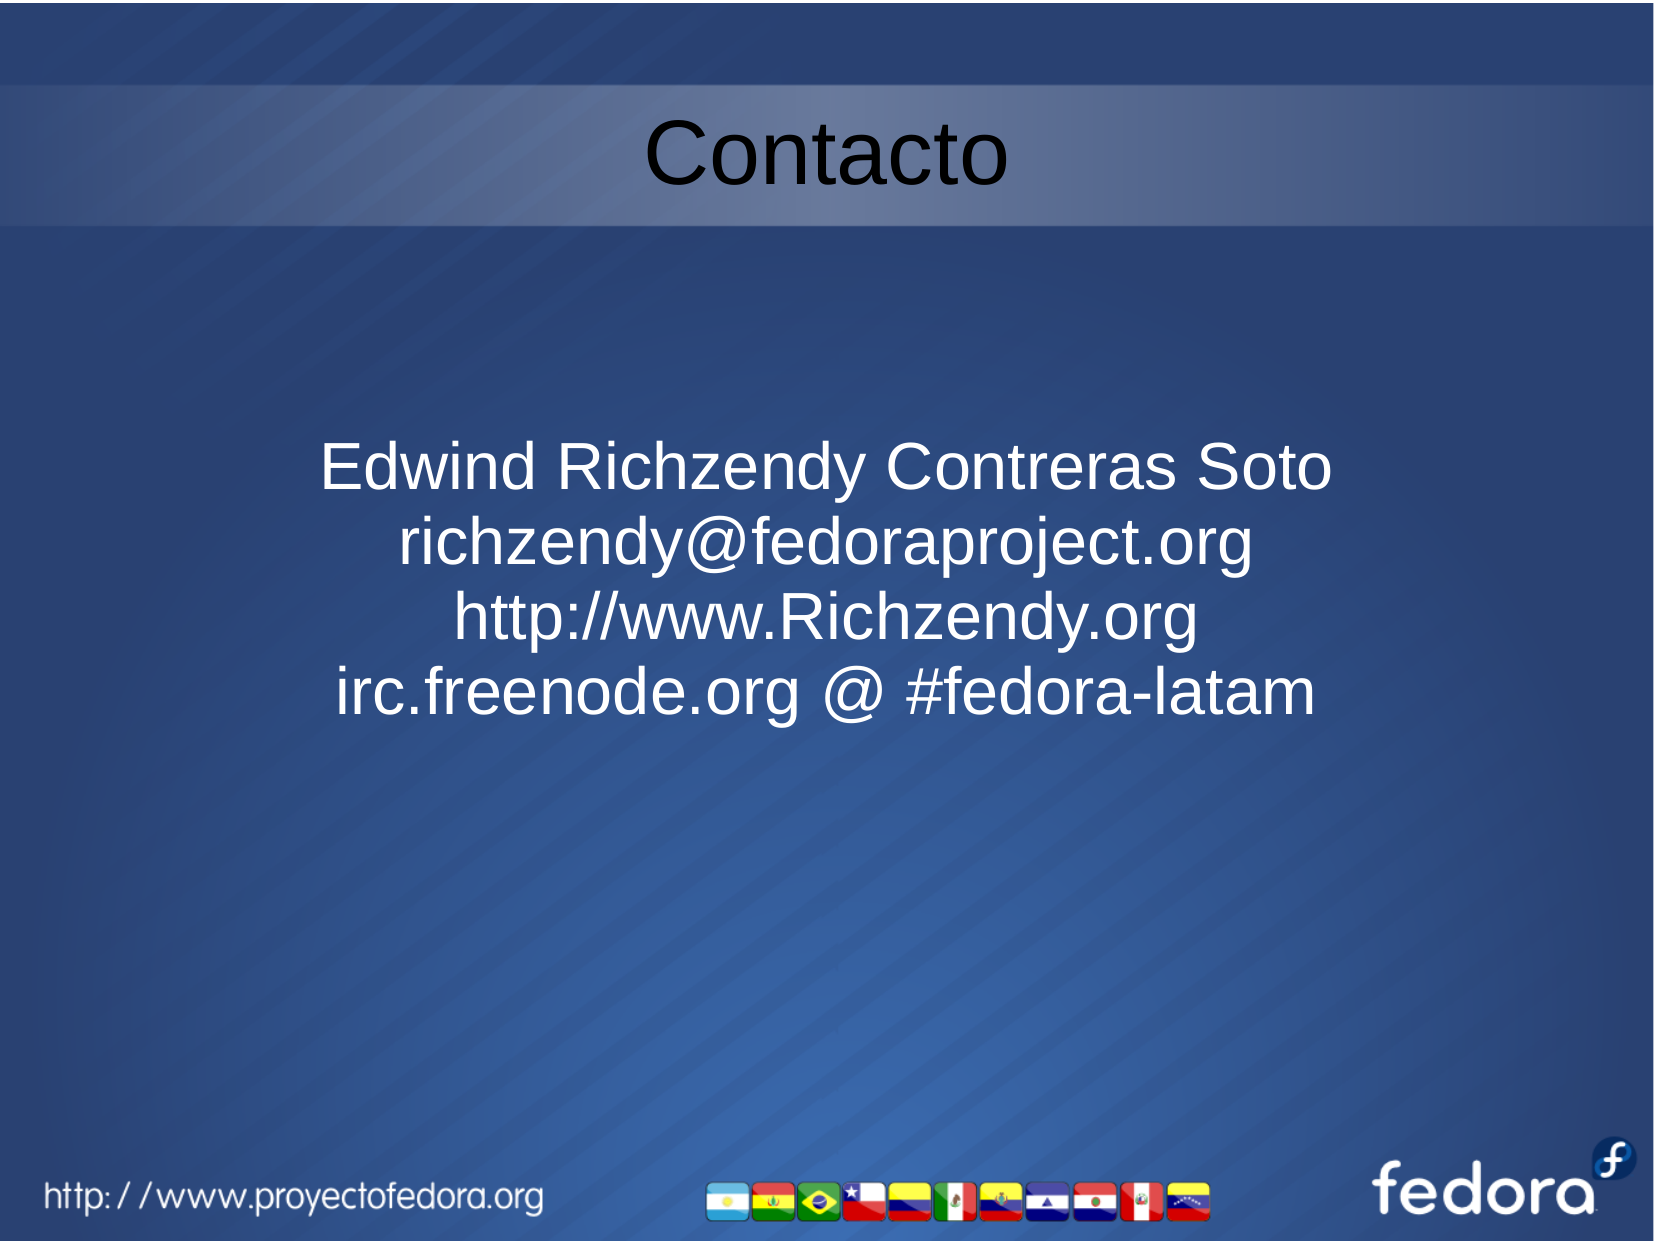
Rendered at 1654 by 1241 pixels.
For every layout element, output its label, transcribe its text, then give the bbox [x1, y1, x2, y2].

subtitle Edwind Richzendy Contreras Soto richzendy@fedoraproject.org http://www.Richzendy.org irc.freenode.org @ #fedora-latam [82, 56, 1571, 1102]
picture [0, 3, 1654, 1241]
